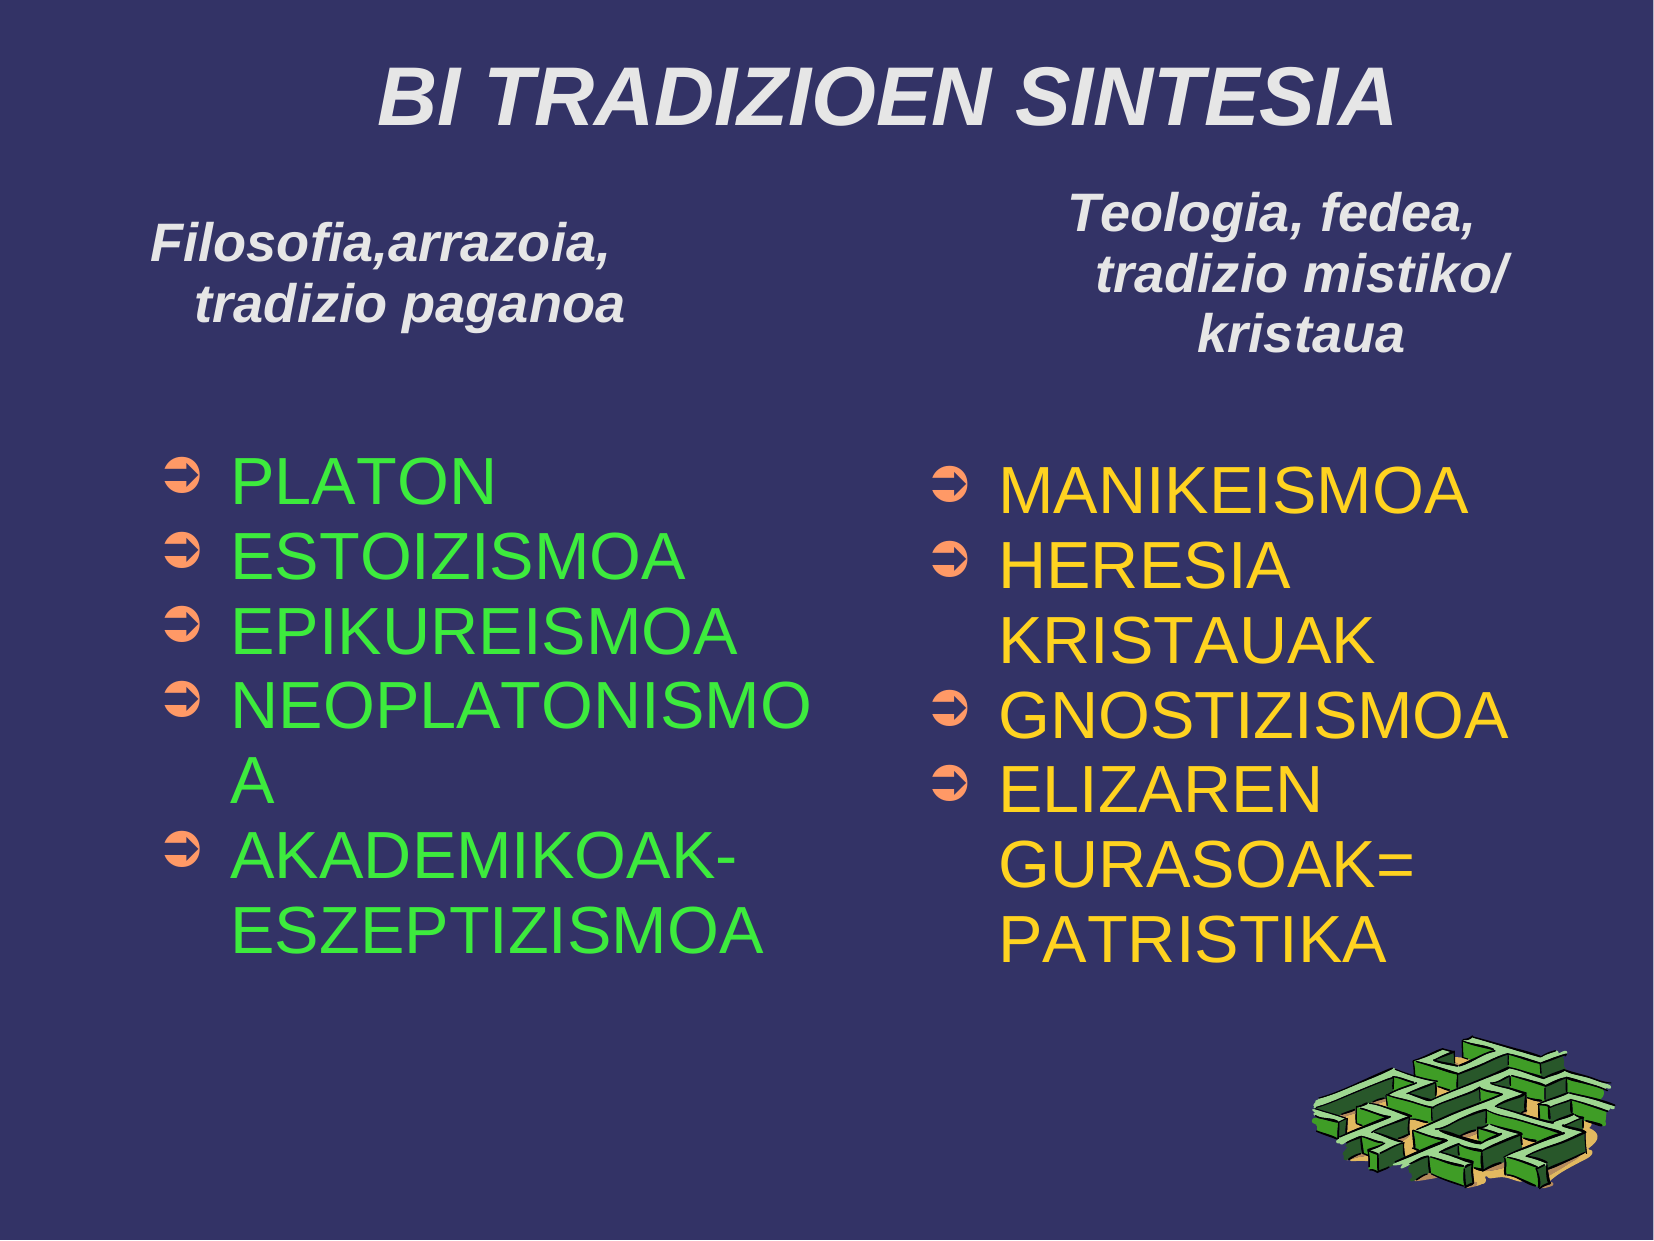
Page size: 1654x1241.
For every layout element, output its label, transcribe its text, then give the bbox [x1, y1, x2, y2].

title Teologia, fedea, tradizio mistiko/ kristaua [979, 177, 1565, 370]
title BI TRADIZIOEN SINTESIA [182, 0, 1595, 193]
list PLATON ESTOIZISMOA EPIKUREISMOA NEOPLATONISMOA AKADEMIKOAK-ESZEPTIZISMOA [147, 444, 827, 1034]
title Filosofia,arrazoia, tradizio paganoa [88, 177, 674, 370]
list MANIKEISMOA HERESIA KRISTAUAK GNOSTIZISMOA ELIZAREN GURASOAK= PATRISTIKA [915, 453, 1594, 1004]
